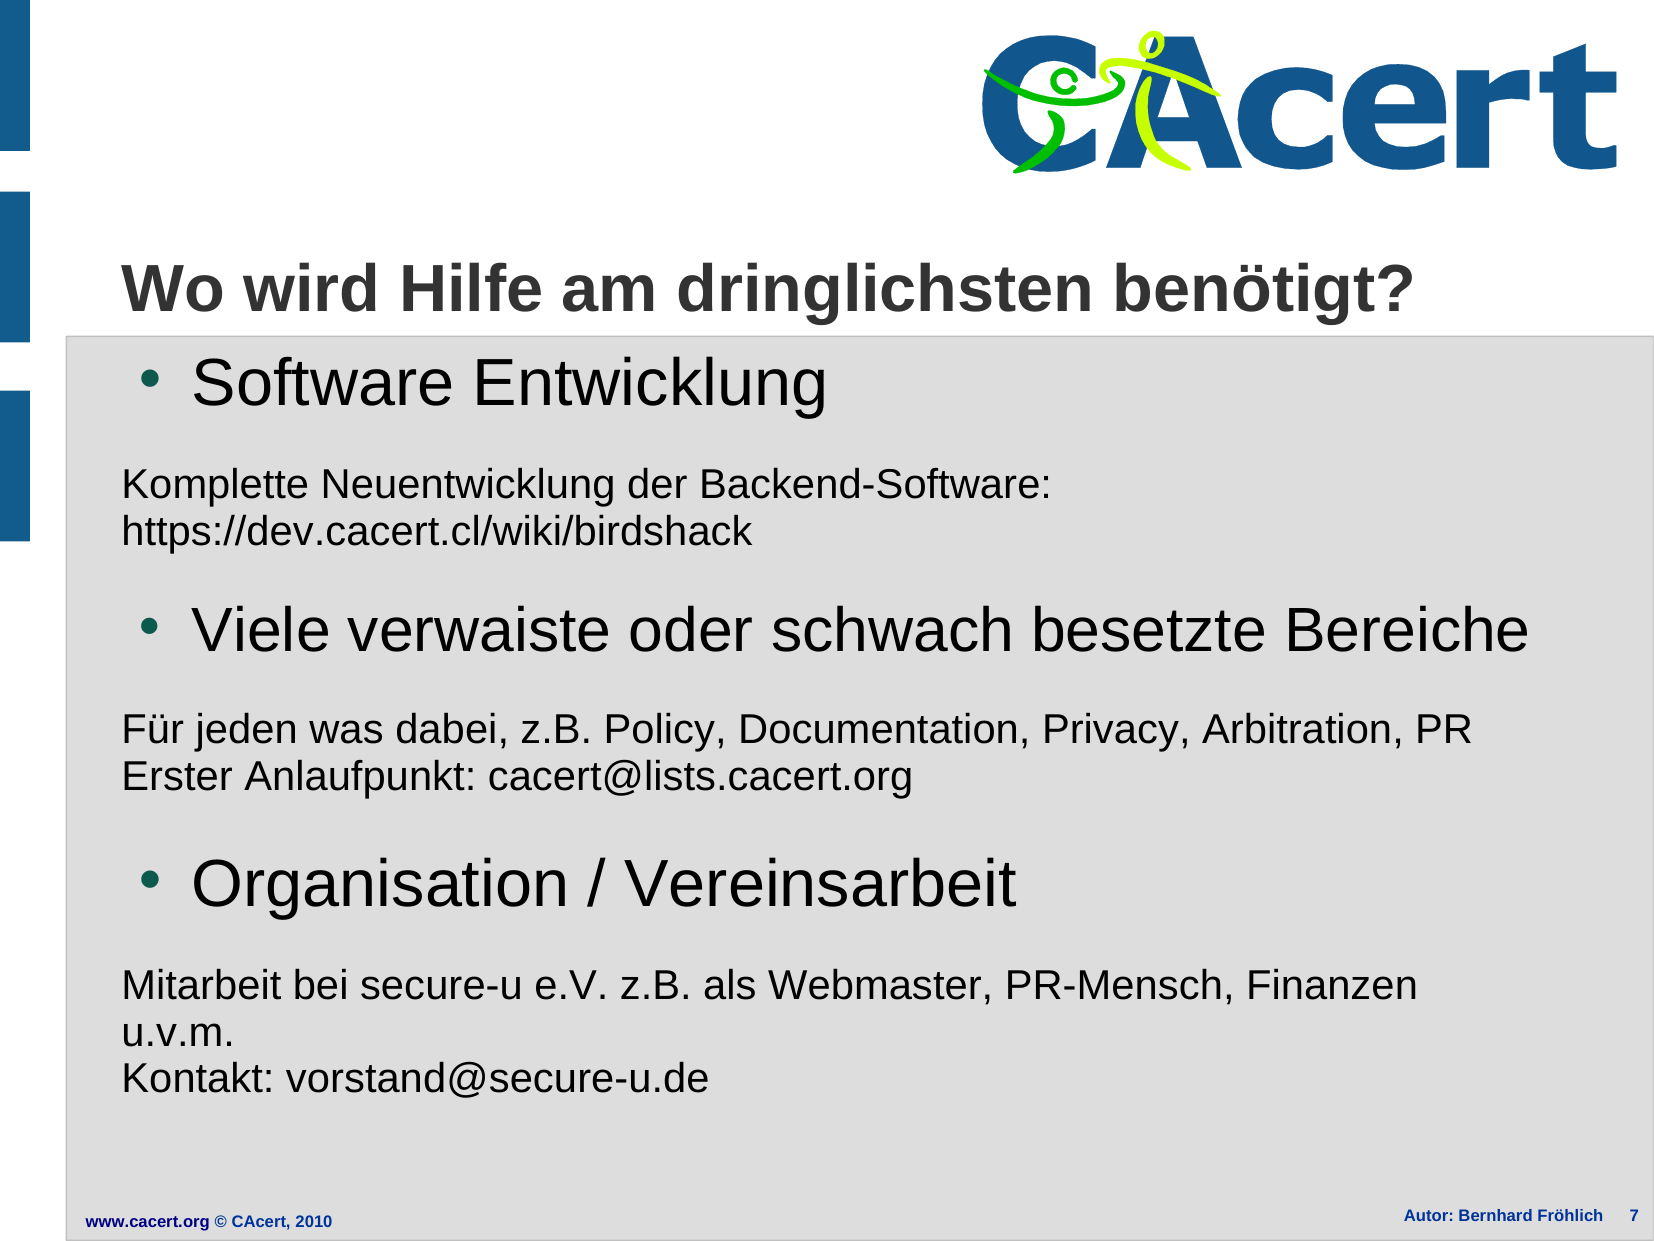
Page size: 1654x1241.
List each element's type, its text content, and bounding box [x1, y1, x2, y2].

list Software Entwicklung Komplette Neuentwicklung der Backend-Software: https://dev.cacert.cl/wiki/birdshack Viele verwaiste oder schwach besetzte Bereiche Für jeden was dabei, z.B. Policy, Documentation, Privacy, Arbitration, PR Erster Anlaufpunkt: cacert@lists.cacert.org Organisation / Vereinsarbeit Mitarbeit bei secure-u e.V. z.B. als Webmaster, PR-Mensch, Finanzen u.v.m. Kontakt: vorstand@secure-u.de [121, 344, 1533, 1137]
title Wo wird Hilfe am dringlichsten benötigt? [121, 167, 1533, 326]
